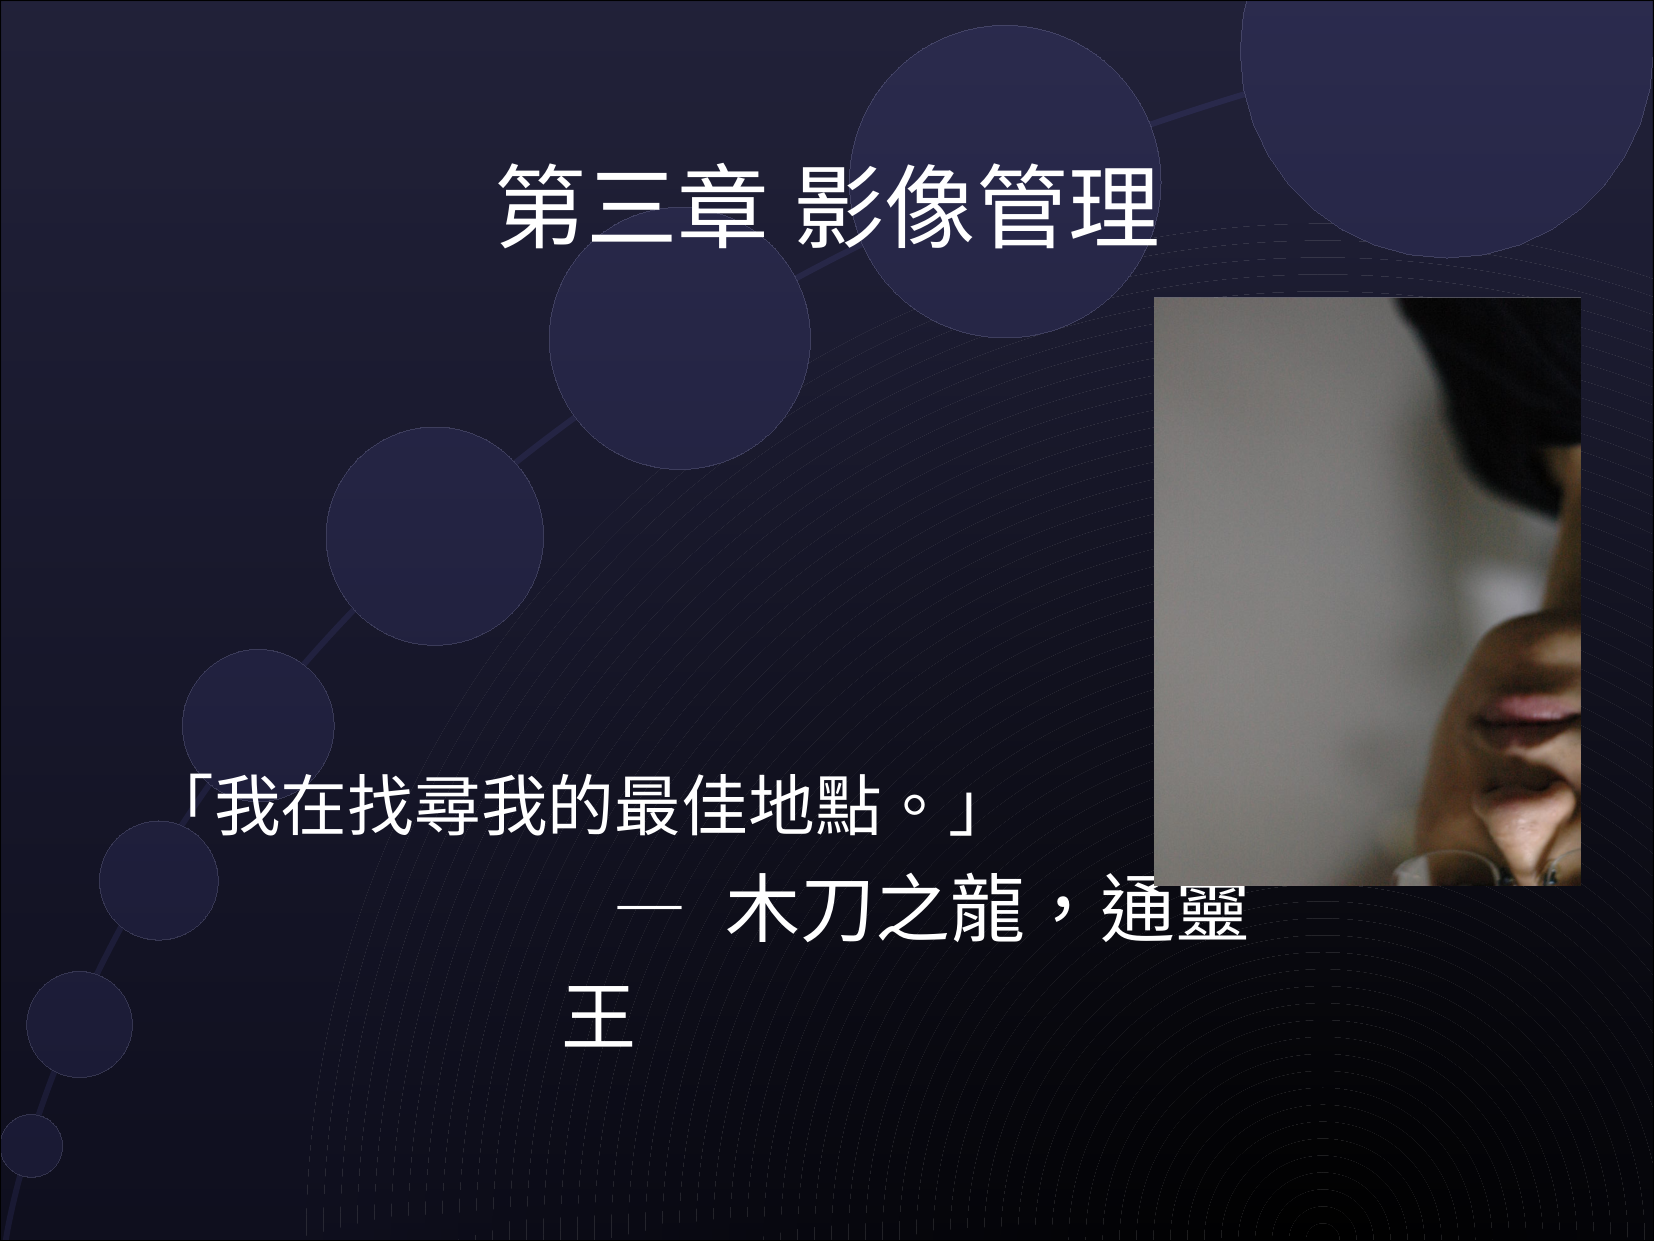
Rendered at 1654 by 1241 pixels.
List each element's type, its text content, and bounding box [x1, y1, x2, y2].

title 第三章 影像管理 [121, 102, 1534, 311]
subtitle 「我在找尋我的最佳地點。」 — 木刀之龍，通靈王 [0, 797, 1270, 1097]
picture [1151, 295, 1581, 886]
